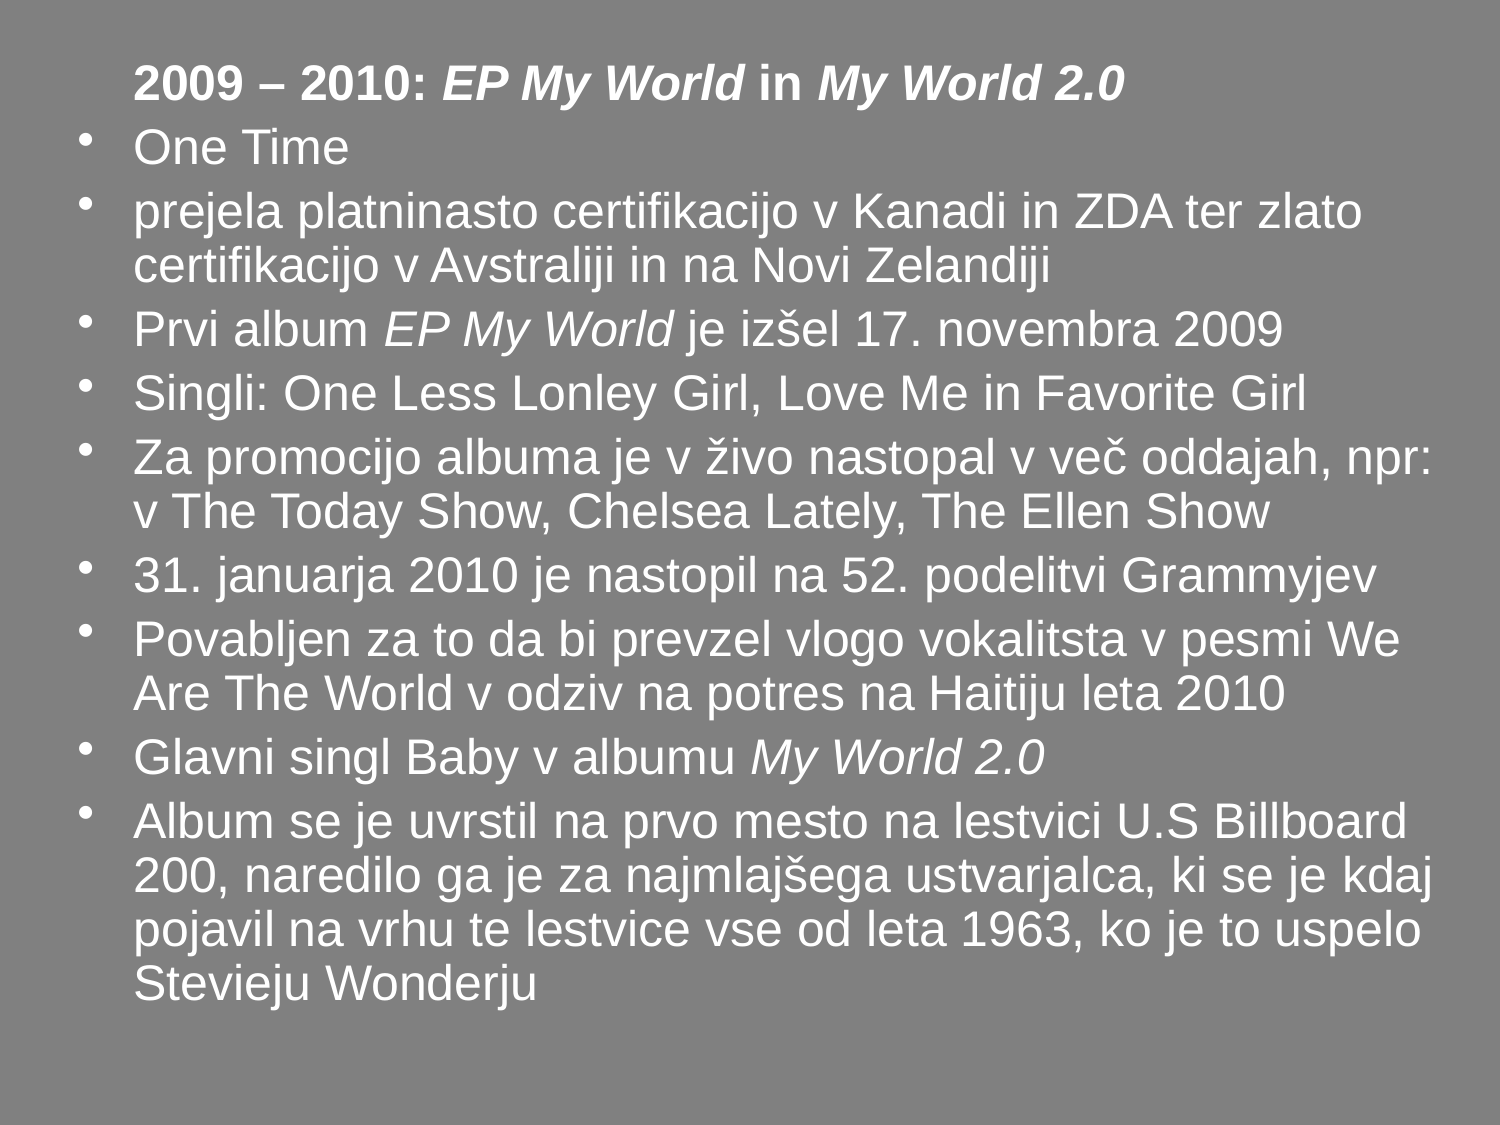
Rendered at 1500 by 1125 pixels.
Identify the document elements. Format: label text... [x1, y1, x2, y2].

list 2009 – 2010: EP My World in My World 2.0 One Time prejela platninasto certifikacijo v Kanadi in ZDA ter zlato certifikacijo v Avstraliji in na Novi Zelandiji Prvi album EP My World je izšel 17. novembra 2009 Singli: One Less Lonley Girl, Love Me in Favorite Girl Za promocijo albuma je v živo nastopal v več oddajah, npr: v The Today Show, Chelsea Lately, The Ellen Show 31. januarja 2010 je nastopil na 52. podelitvi Grammyjev Povabljen za to da bi prevzel vlogo vokalitsta v pesmi We Are The World v odziv na potres na Haitiju leta 2010 Glavni singl Baby v albumu My World 2.0 Album se je uvrstil na prvo mesto na lestvici U.S Billboard 200, naredilo ga je za najmlajšega ustvarjalca, ki se je kdaj pojavil na vrhu te lestvice vse od leta 1963, ko je to uspelo Stevieju Wonderju [62, 50, 1450, 1075]
